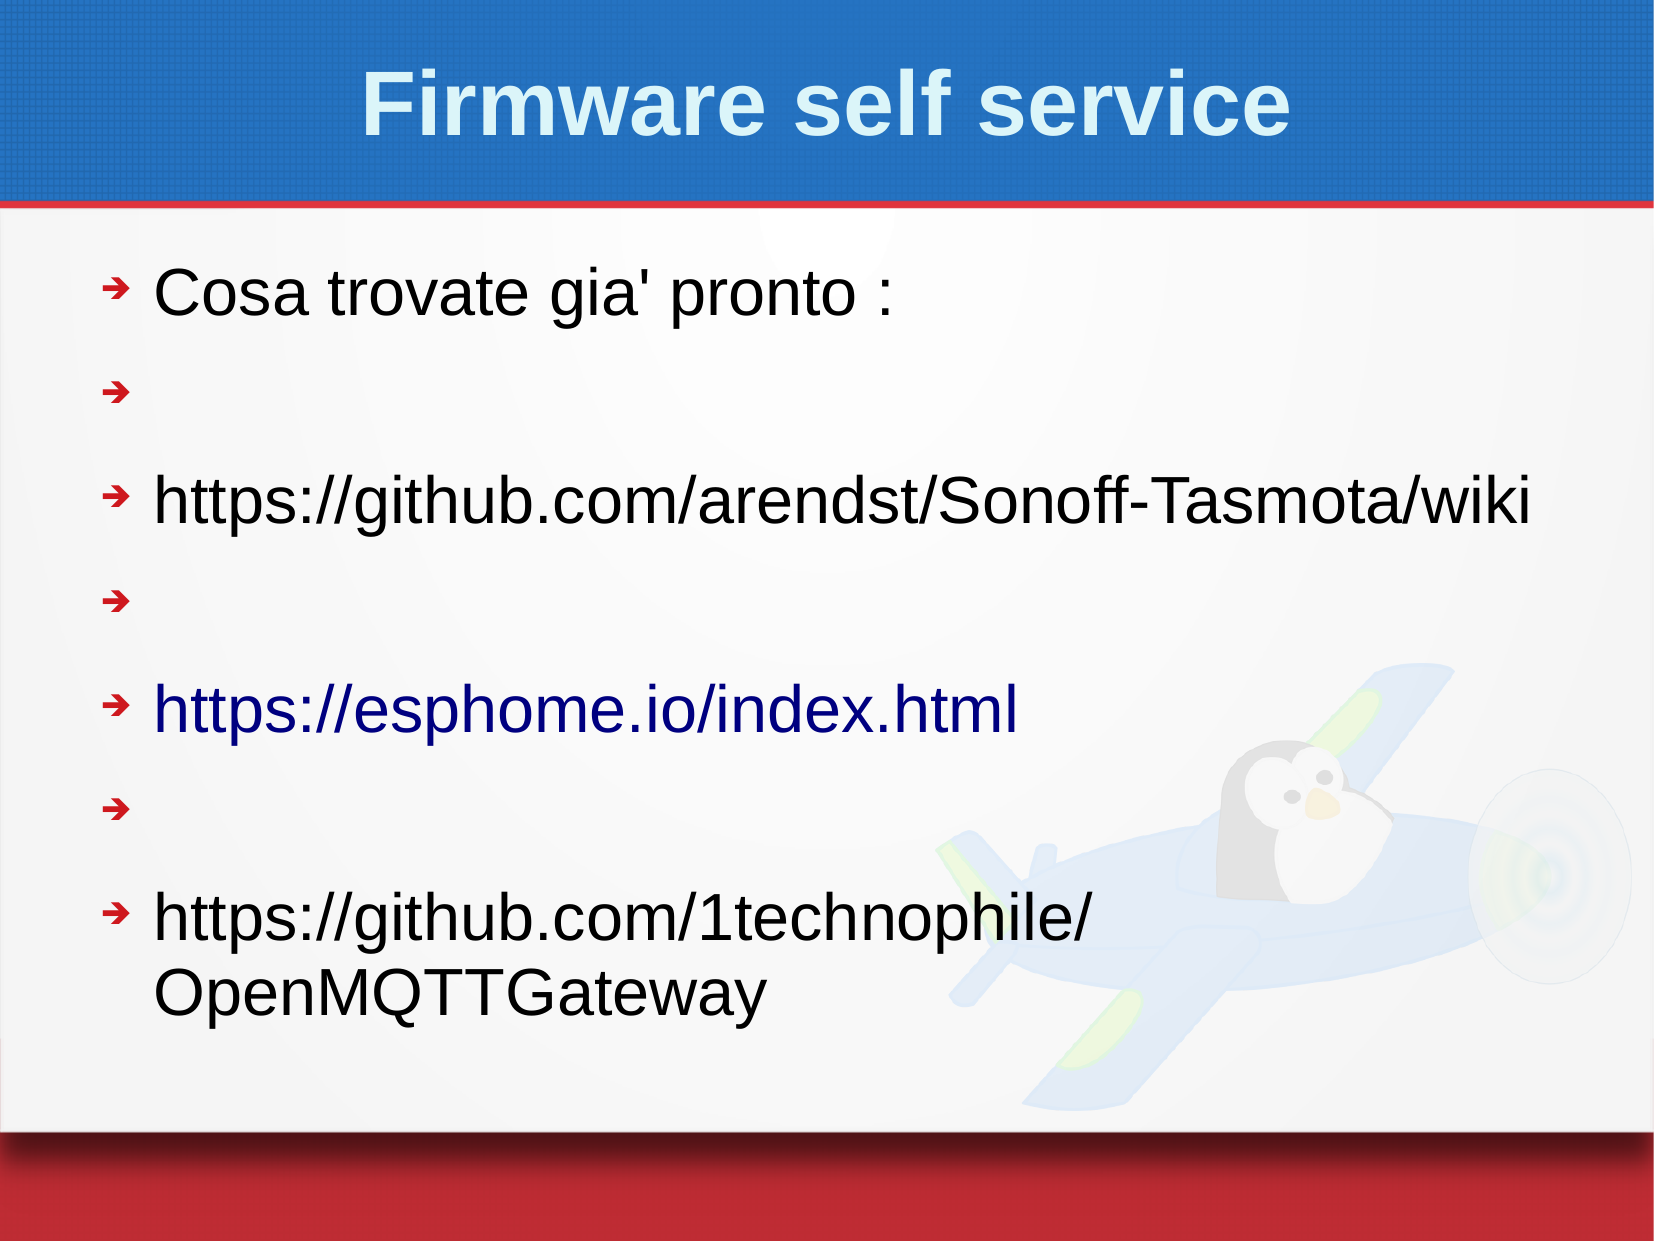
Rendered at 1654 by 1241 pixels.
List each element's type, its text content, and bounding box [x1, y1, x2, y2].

picture [0, 0, 1654, 1241]
title Firmware self service [82, 20, 1571, 186]
list Cosa trovate gia' pronto : https://github.com/arendst/Sonoff-Tasmota/wiki https://esphome.io/index.html https://github.com/1technophile/OpenMQTTGateway [82, 255, 1571, 1081]
